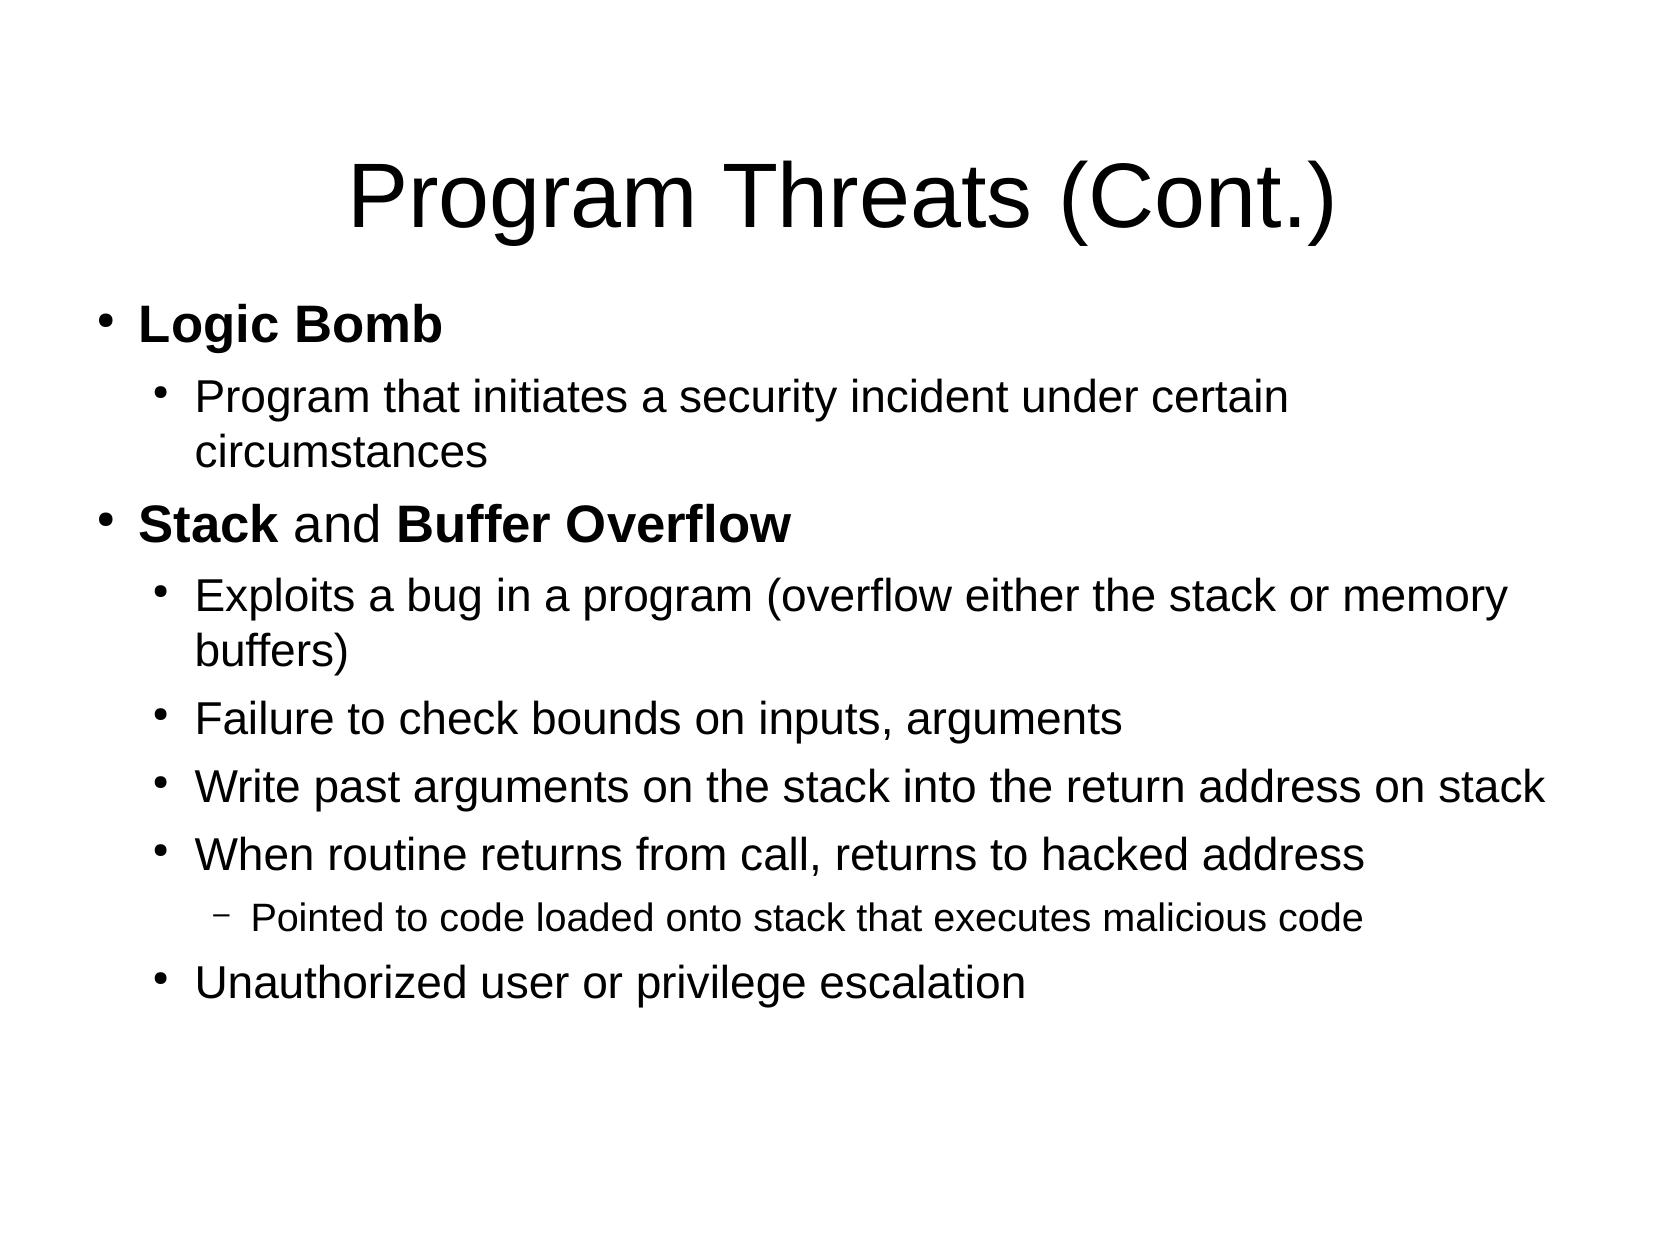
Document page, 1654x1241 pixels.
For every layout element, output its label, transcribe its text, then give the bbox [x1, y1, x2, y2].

title Program Threats (Cont.) [82, 49, 1571, 257]
list Logic Bomb Program that initiates a security incident under certain circumstances Stack and Buffer Overflow Exploits a bug in a program (overflow either the stack or memory buffers) Failure to check bounds on inputs, arguments Write past arguments on the stack into the return address on stack When routine returns from call, returns to hacked address Pointed to code loaded onto stack that executes malicious code Unauthorized user or privilege escalation [82, 290, 1571, 1010]
